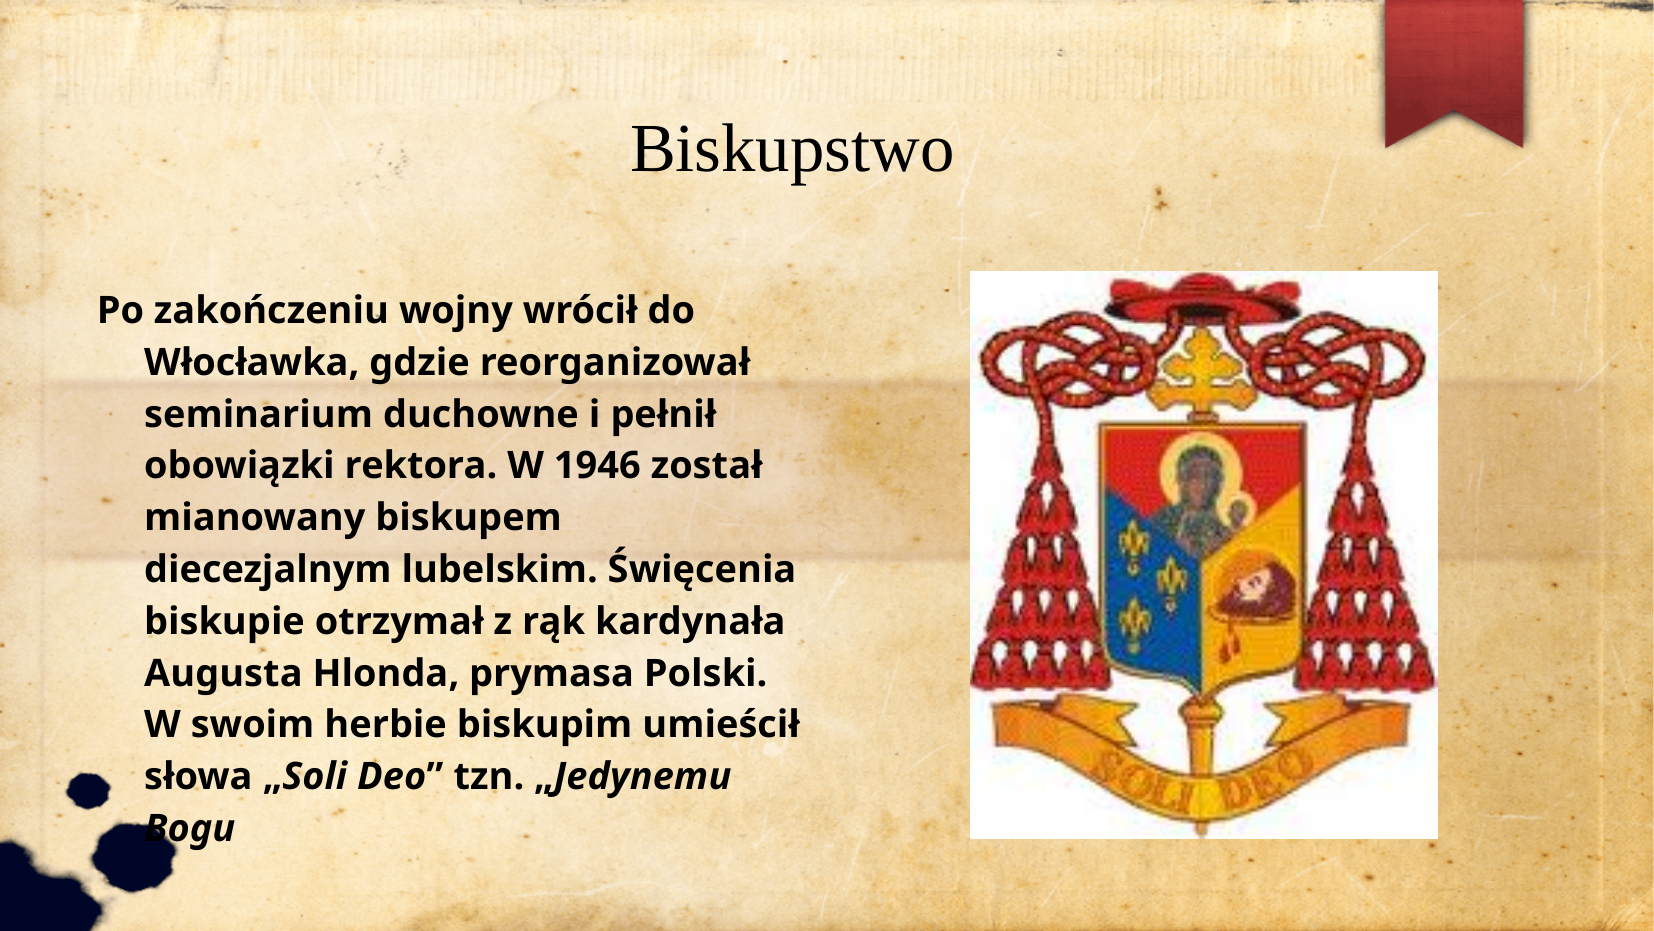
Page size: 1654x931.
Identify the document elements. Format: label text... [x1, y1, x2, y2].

list Po zakończeniu wojny wrócił do Włocławka, gdzie reorganizował seminarium duchowne i pełnił obowiązki rektora. W 1946 został mianowany biskupem diecezjalnym lubelskim. Święcenia biskupie otrzymał z rąk kardynała Augusta Hlonda, prymasa Polski. W swoim herbie biskupim umieścił słowa „Soli Deo” tzn. „Jedynemu Bogu [94, 282, 805, 875]
title Biskupstwo [56, 70, 1546, 227]
picture [0, 0, 1654, 931]
